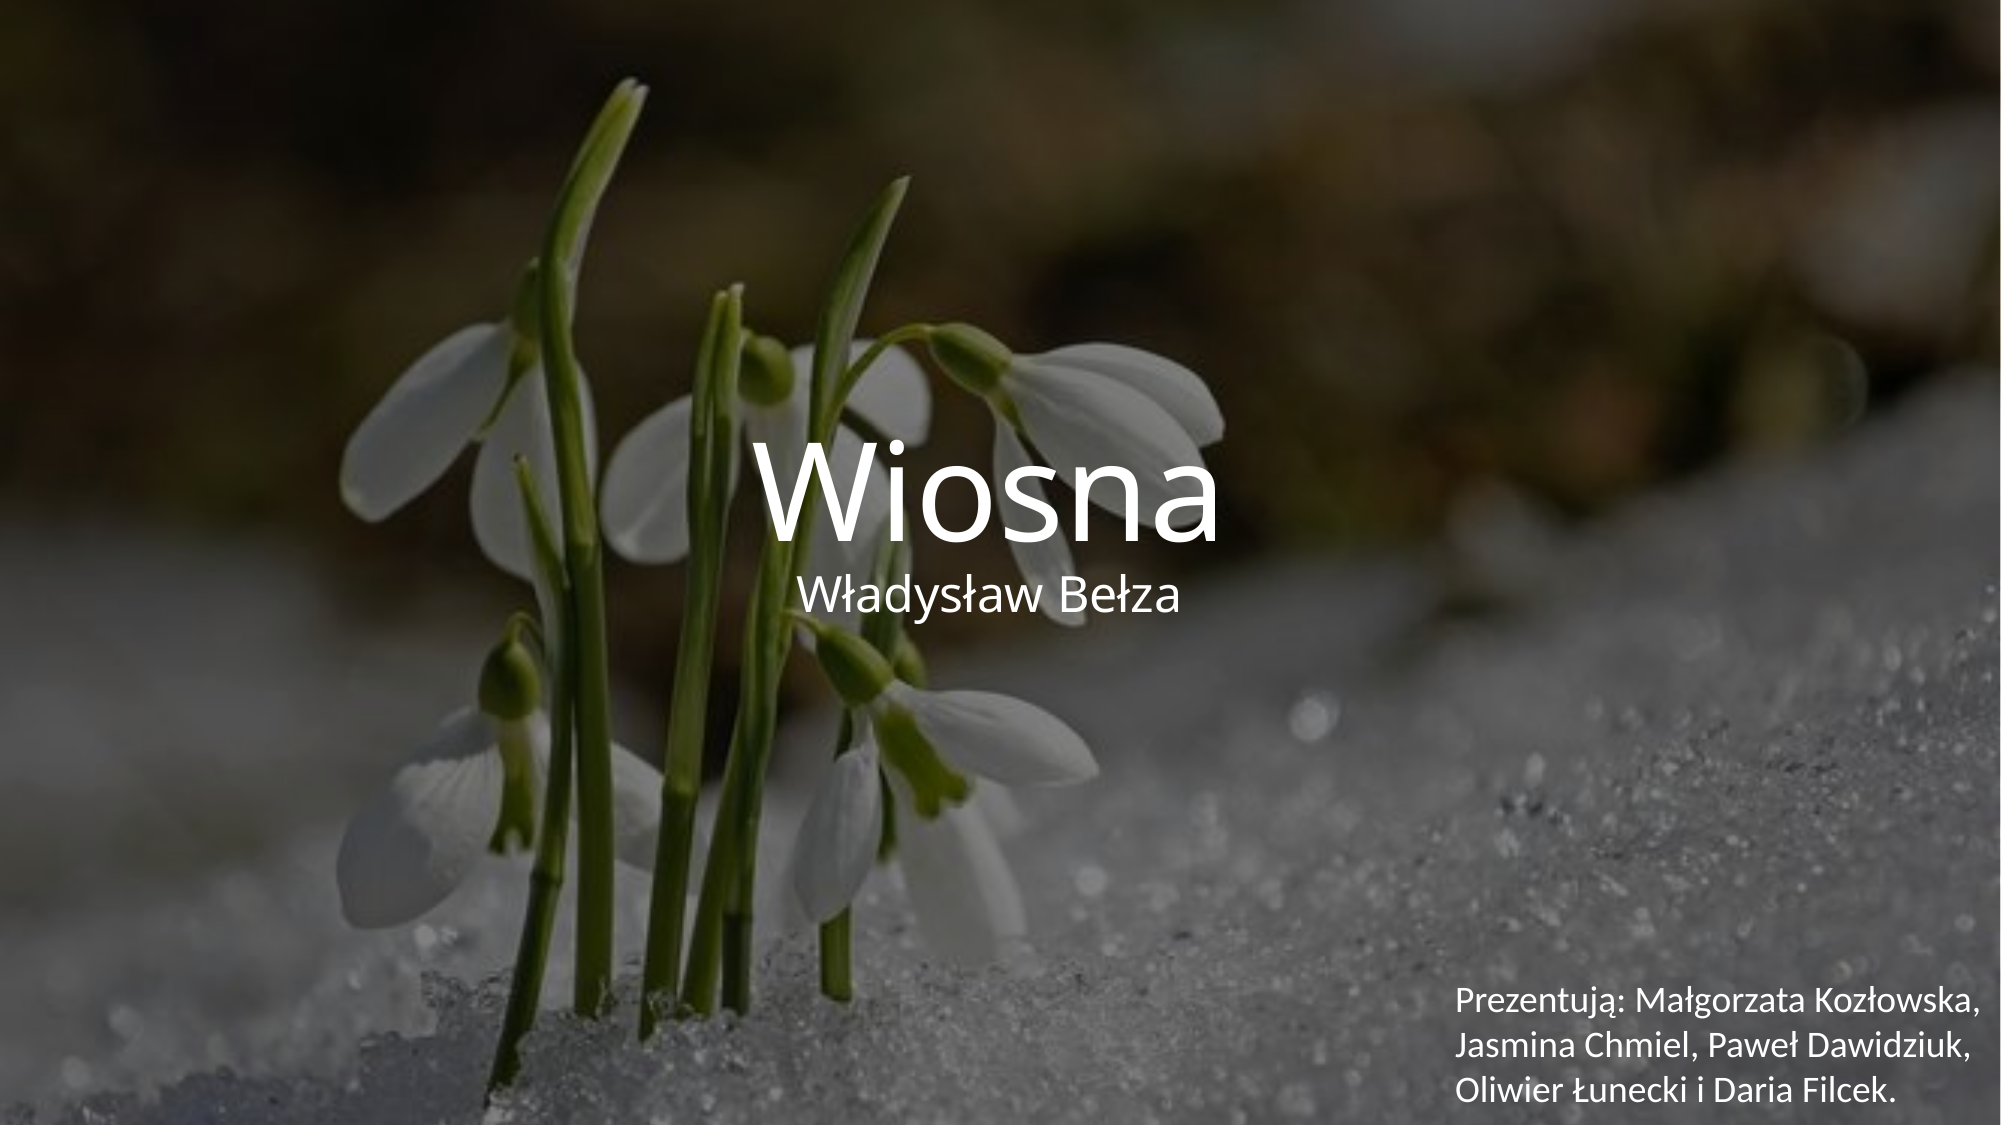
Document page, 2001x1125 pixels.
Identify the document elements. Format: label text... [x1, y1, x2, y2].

subtitle Władysław Bełza [239, 561, 1740, 743]
text_box Prezentują: Małgorzata Kozłowska, Jasmina Chmiel, Paweł Dawidziuk, Oliwier Łunecki i Daria Filcek. [1440, 967, 2000, 1120]
title Wiosna [239, 103, 1740, 561]
picture [0, 0, 2000, 1125]
